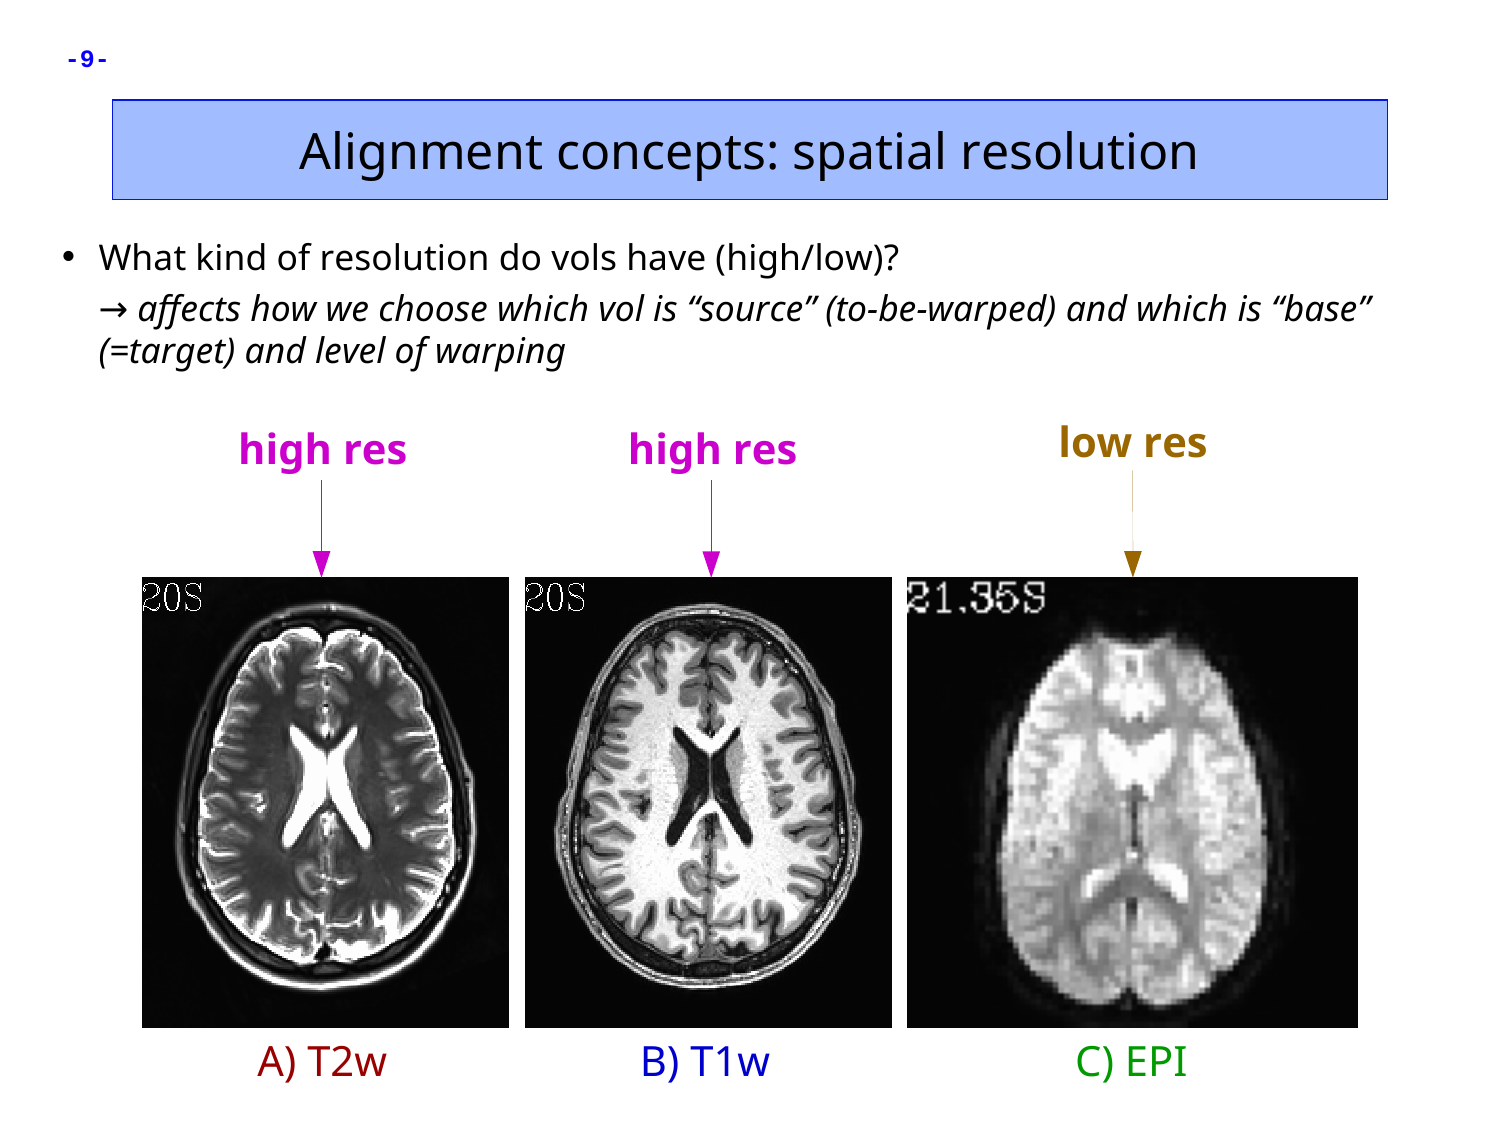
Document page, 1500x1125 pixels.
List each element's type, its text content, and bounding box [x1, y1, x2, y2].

text_box C) EPI [1057, 1024, 1207, 1096]
picture [525, 577, 892, 1028]
picture [142, 577, 509, 1028]
text_box high res [220, 412, 447, 484]
picture [907, 577, 1358, 1028]
text_box high res [610, 412, 837, 484]
text_box B) T1w [622, 1024, 795, 1096]
text_box A) T2w [239, 1024, 413, 1096]
text_box Alignment concepts: spatial resolution [112, 99, 1388, 200]
text_box low res [1040, 405, 1268, 477]
text_box What kind of resolution do vols have (high/low)? → affects how we choose which vol is “source” (to-be-warped) and which is “base” (=target) and level of warping [46, 226, 1441, 376]
